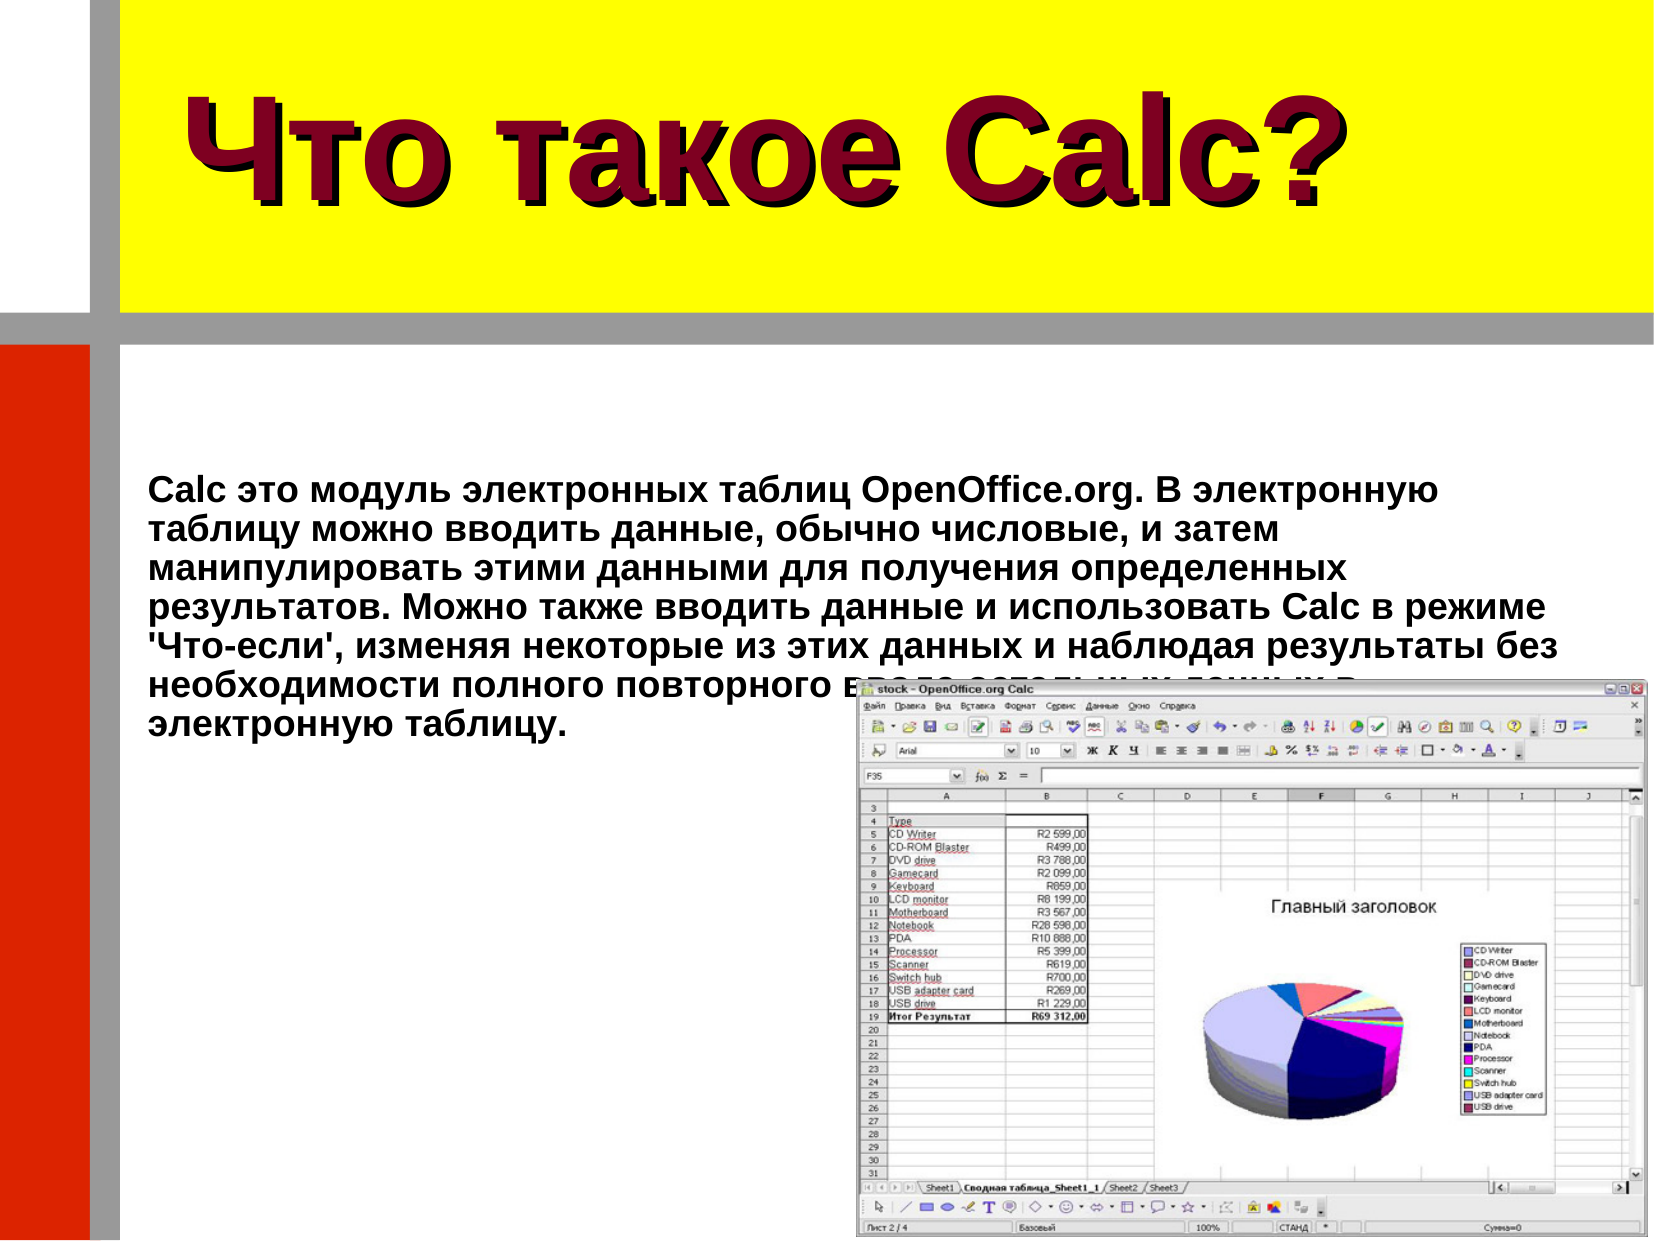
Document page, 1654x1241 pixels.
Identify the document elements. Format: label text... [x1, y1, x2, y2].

picture [856, 679, 1648, 1237]
subtitle Calc это модуль электронных таблиц OpenOffice.org. В электронную таблицу можно вводить данные, обычно числовые, и затем манипулировать этими данными для получения определенных результатов. Можно также вводить данные и использовать Calc в режиме 'Что-если', изменяя некоторые из этих данных и наблюдая результаты без необходимости полного повторного ввода остальных данных в электронную таблицу. [147, 345, 1560, 1241]
title Что такое Calc? [180, 40, 1593, 267]
